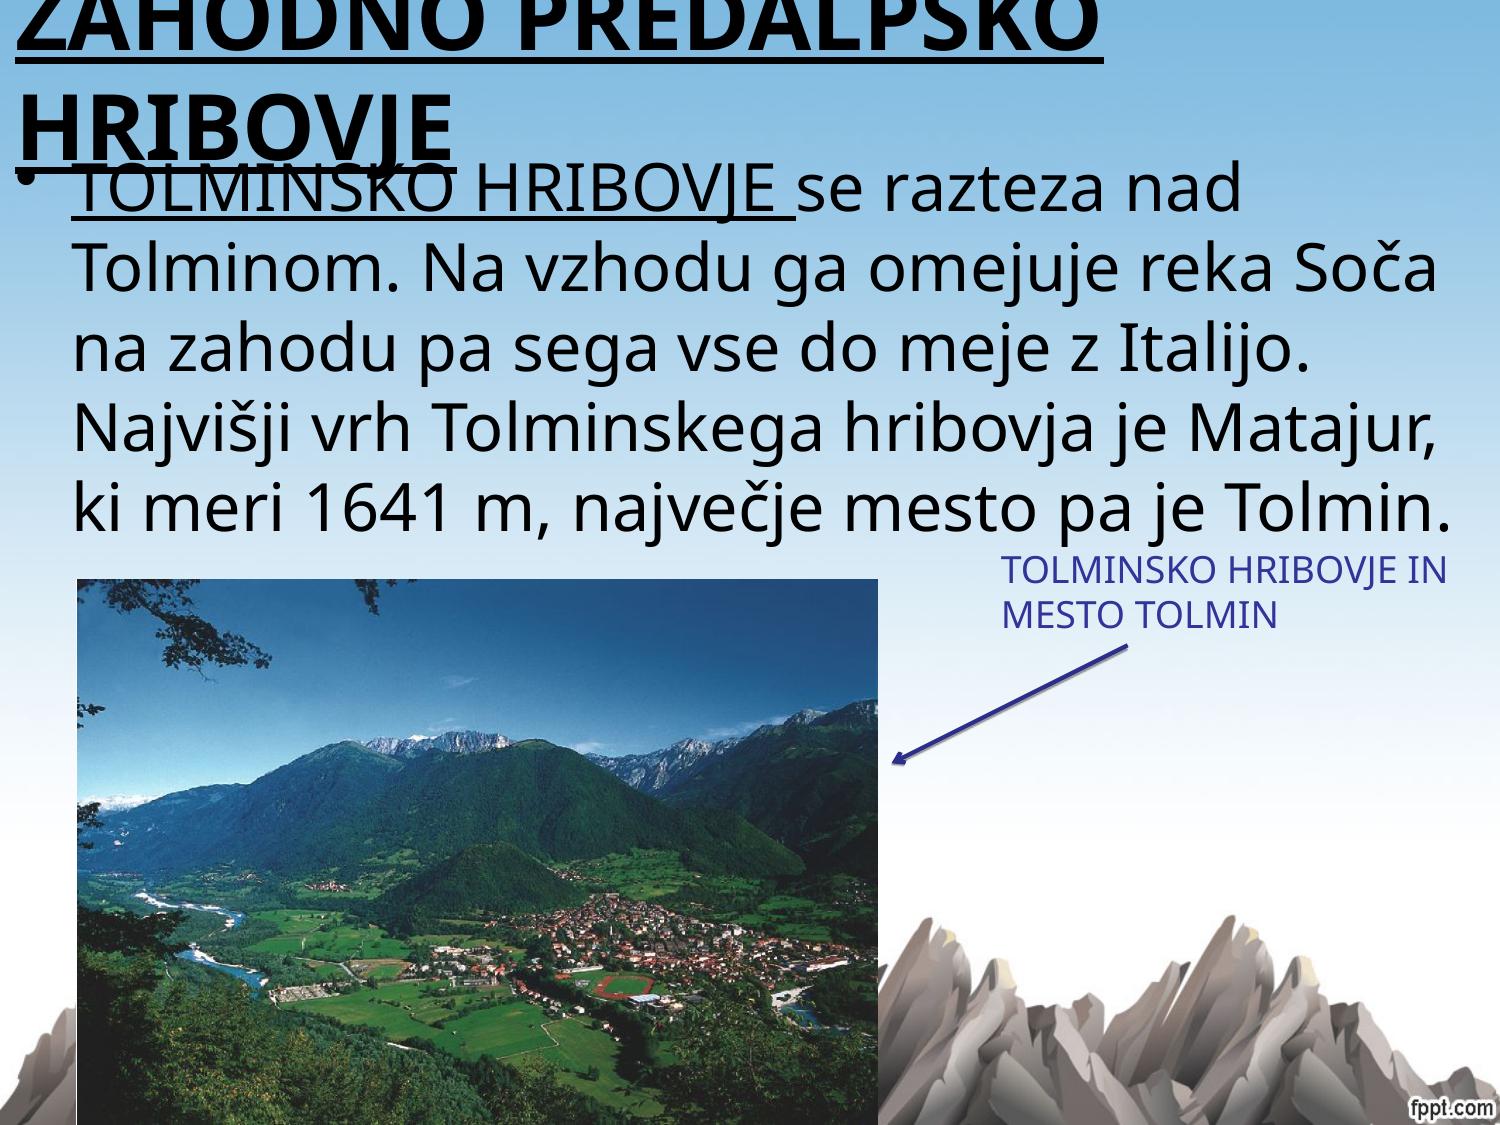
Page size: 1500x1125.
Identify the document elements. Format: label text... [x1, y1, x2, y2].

picture [0, 563, 1500, 1125]
list TOLMINSKO HRIBOVJE se razteza nad Tolminom. Na vzhodu ga omejuje reka Soča na zahodu pa sega vse do meje z Italijo. Najvišji vrh Tolminskega hribovja je Matajur, ki meri 1641 m, največje mesto pa je Tolmin. [0, 137, 1500, 563]
title ZAHODNO PREDALPSKO HRIBOVJE [0, 0, 1500, 137]
text_box TOLMINSKO HRIBOVJE IN MESTO TOLMIN [986, 538, 1500, 644]
